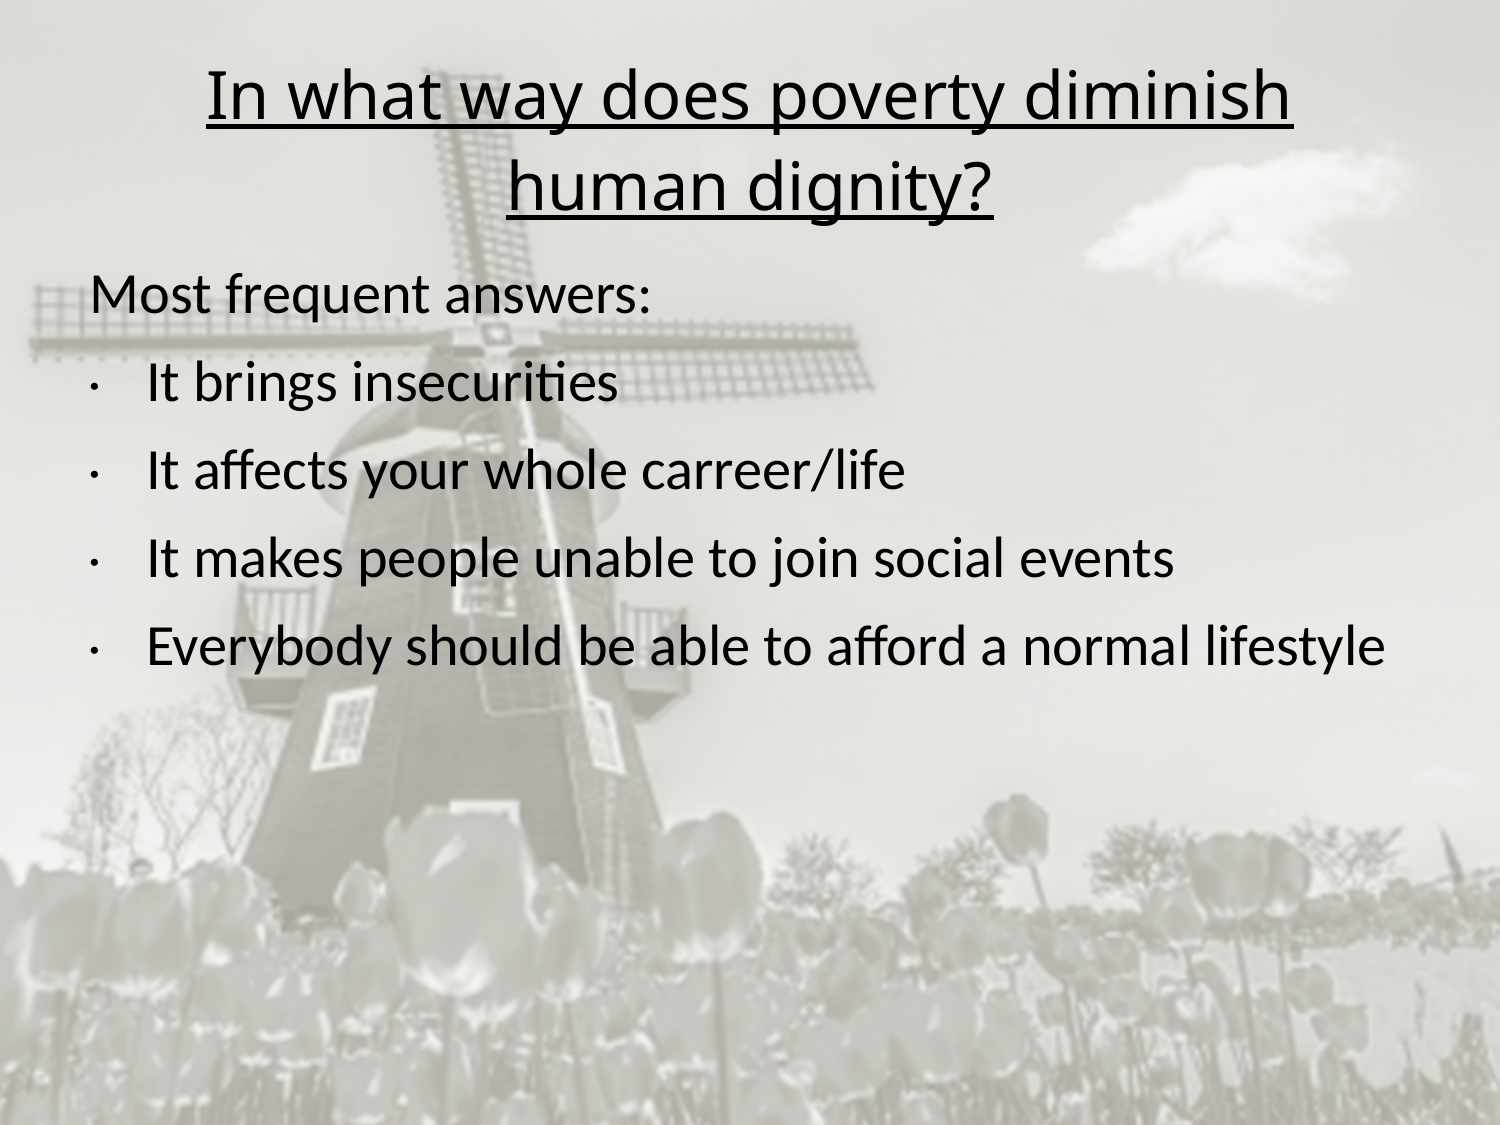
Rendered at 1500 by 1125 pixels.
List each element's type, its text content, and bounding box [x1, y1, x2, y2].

title In what way does poverty diminish human dignity? [75, 45, 1425, 233]
list Most frequent answers: It brings insecurities It affects your whole carreer/life It makes people unable to join social events Everybody should be able to afford a normal lifestyle [75, 262, 1425, 1005]
picture [0, 0, 1500, 1125]
